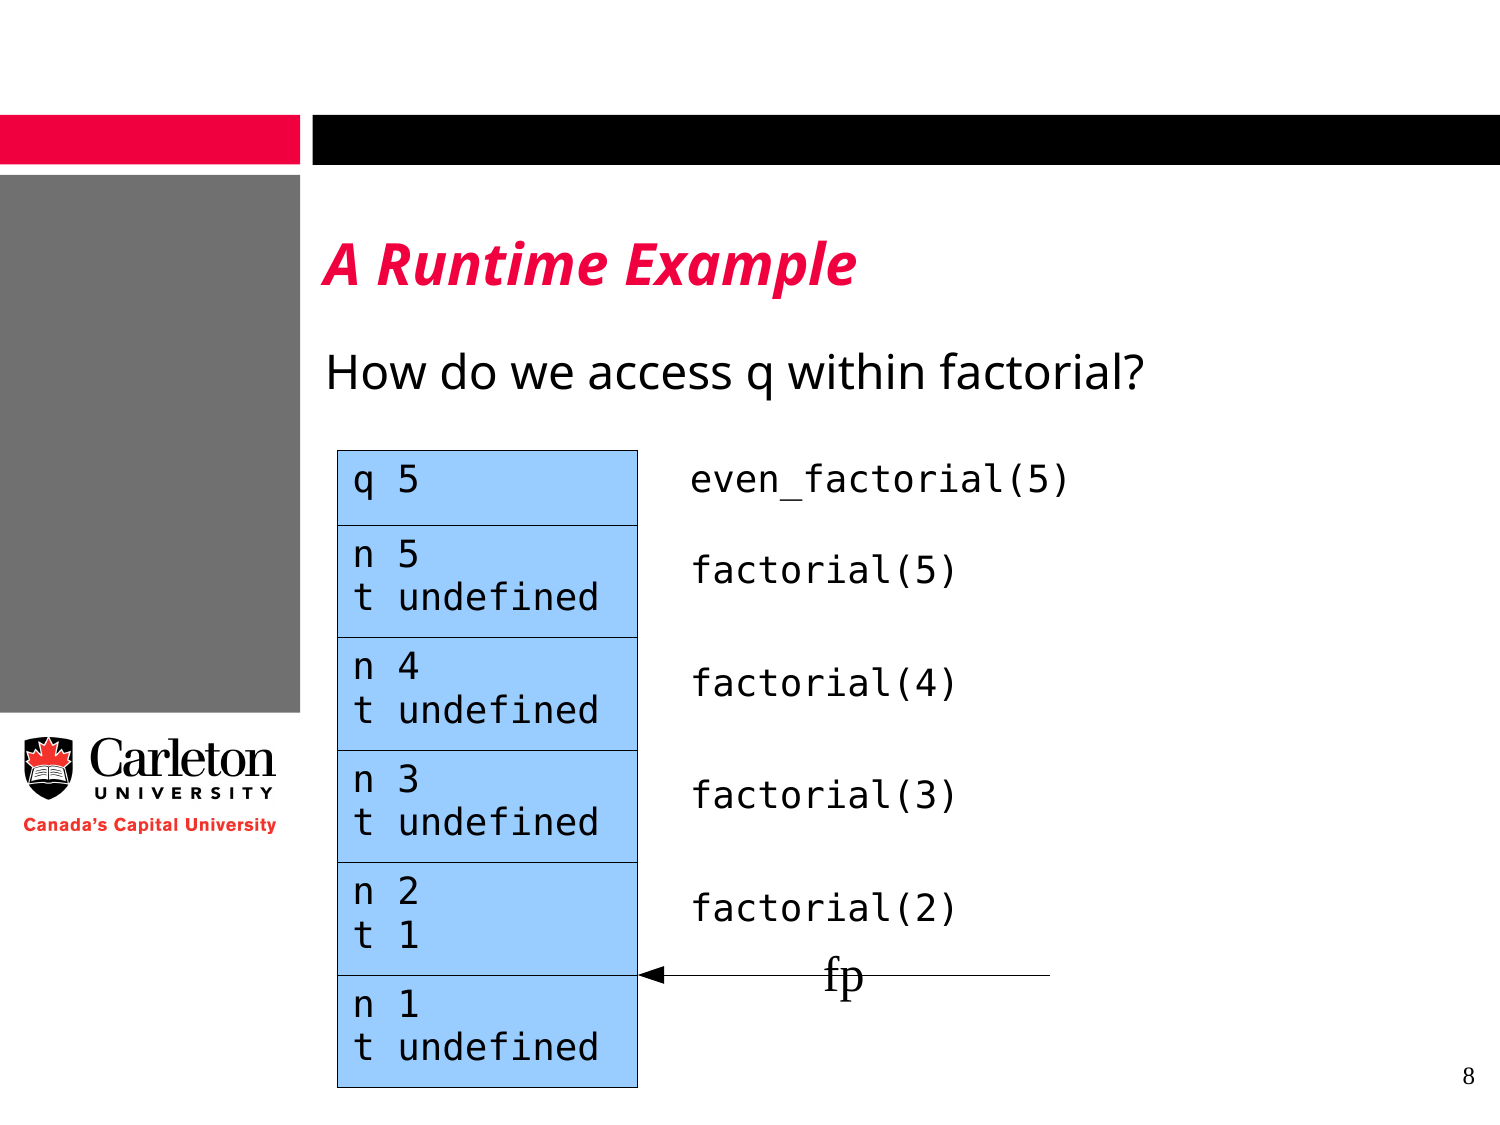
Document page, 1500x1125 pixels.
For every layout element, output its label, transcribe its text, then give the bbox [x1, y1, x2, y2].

title A Runtime Example [324, 187, 1450, 324]
text_box n 1 t undefined [337, 1051, 638, 1088]
list How do we access q within factorial? [324, 324, 1450, 1051]
picture [24, 737, 276, 834]
